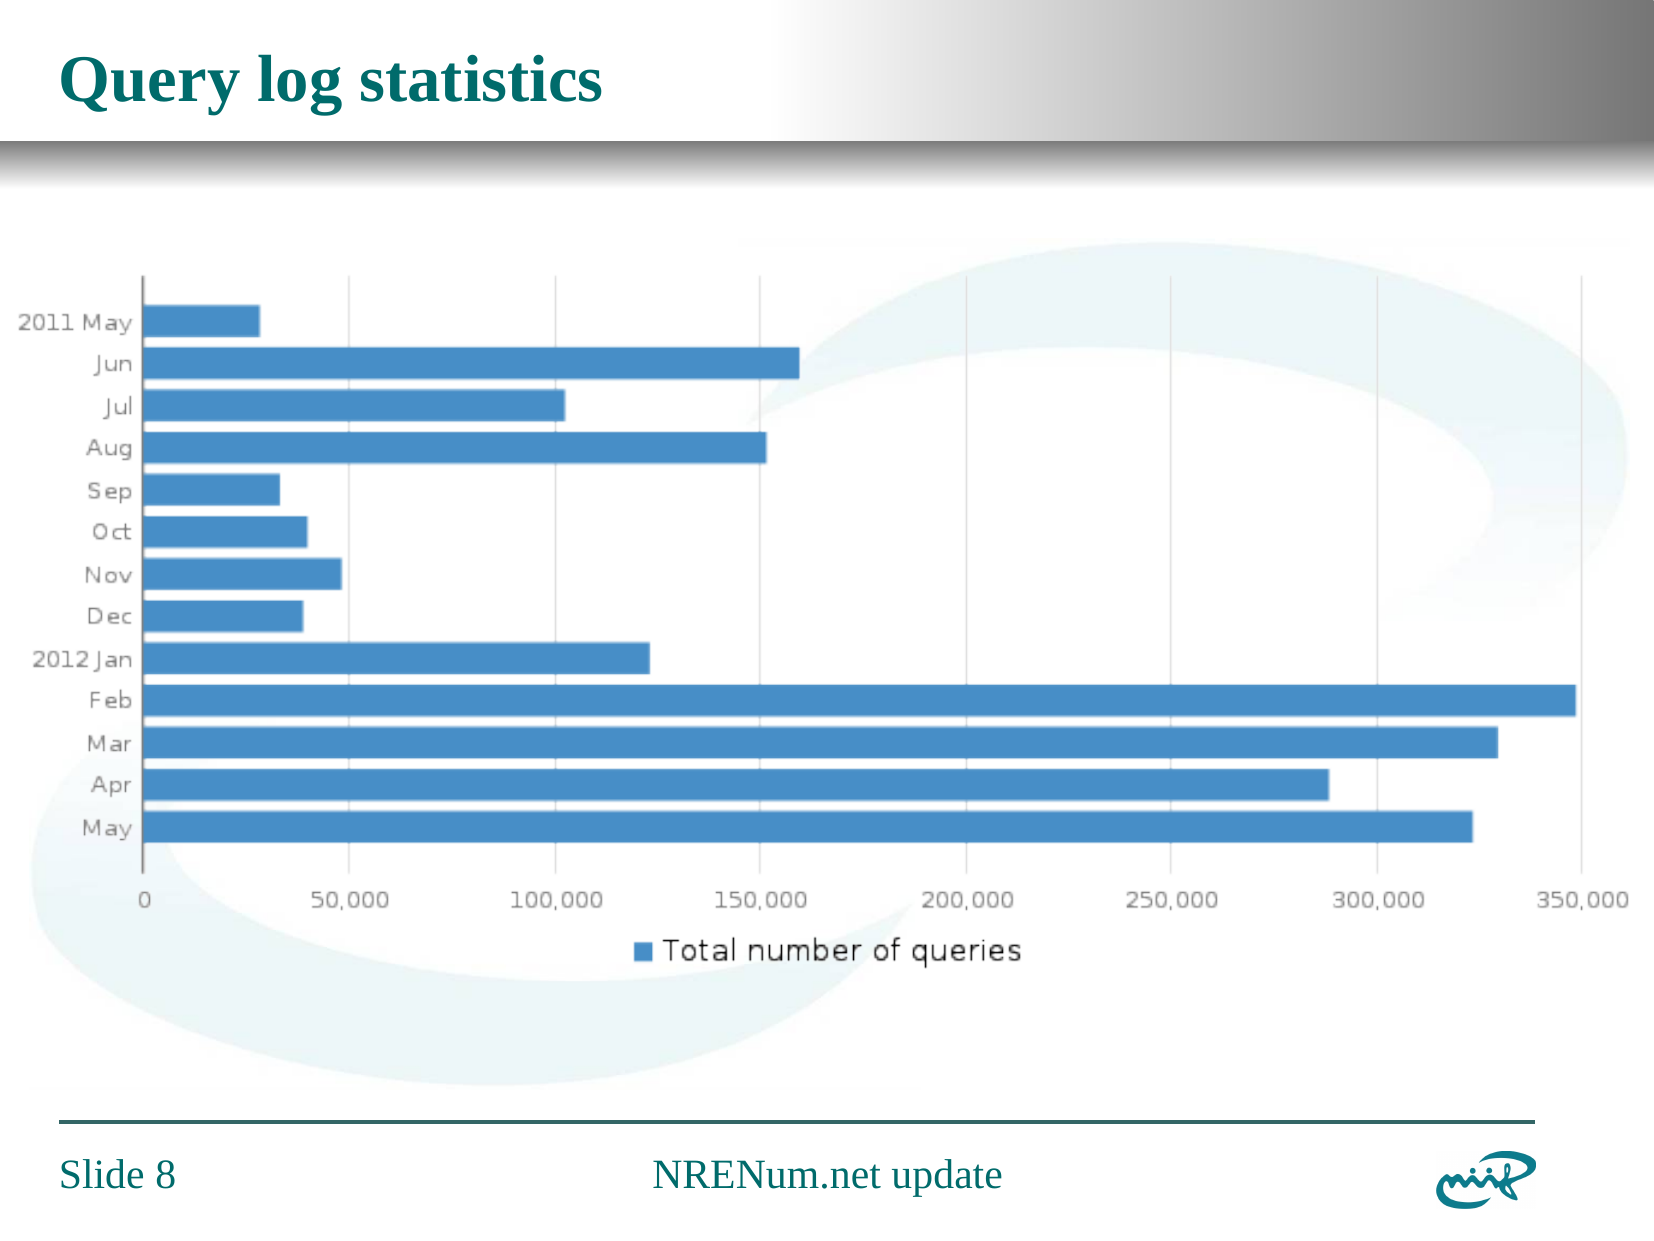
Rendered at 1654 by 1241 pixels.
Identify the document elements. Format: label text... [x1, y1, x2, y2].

title Query log statistics [59, 29, 1418, 128]
picture [0, 238, 1654, 1090]
picture [1436, 1151, 1536, 1209]
